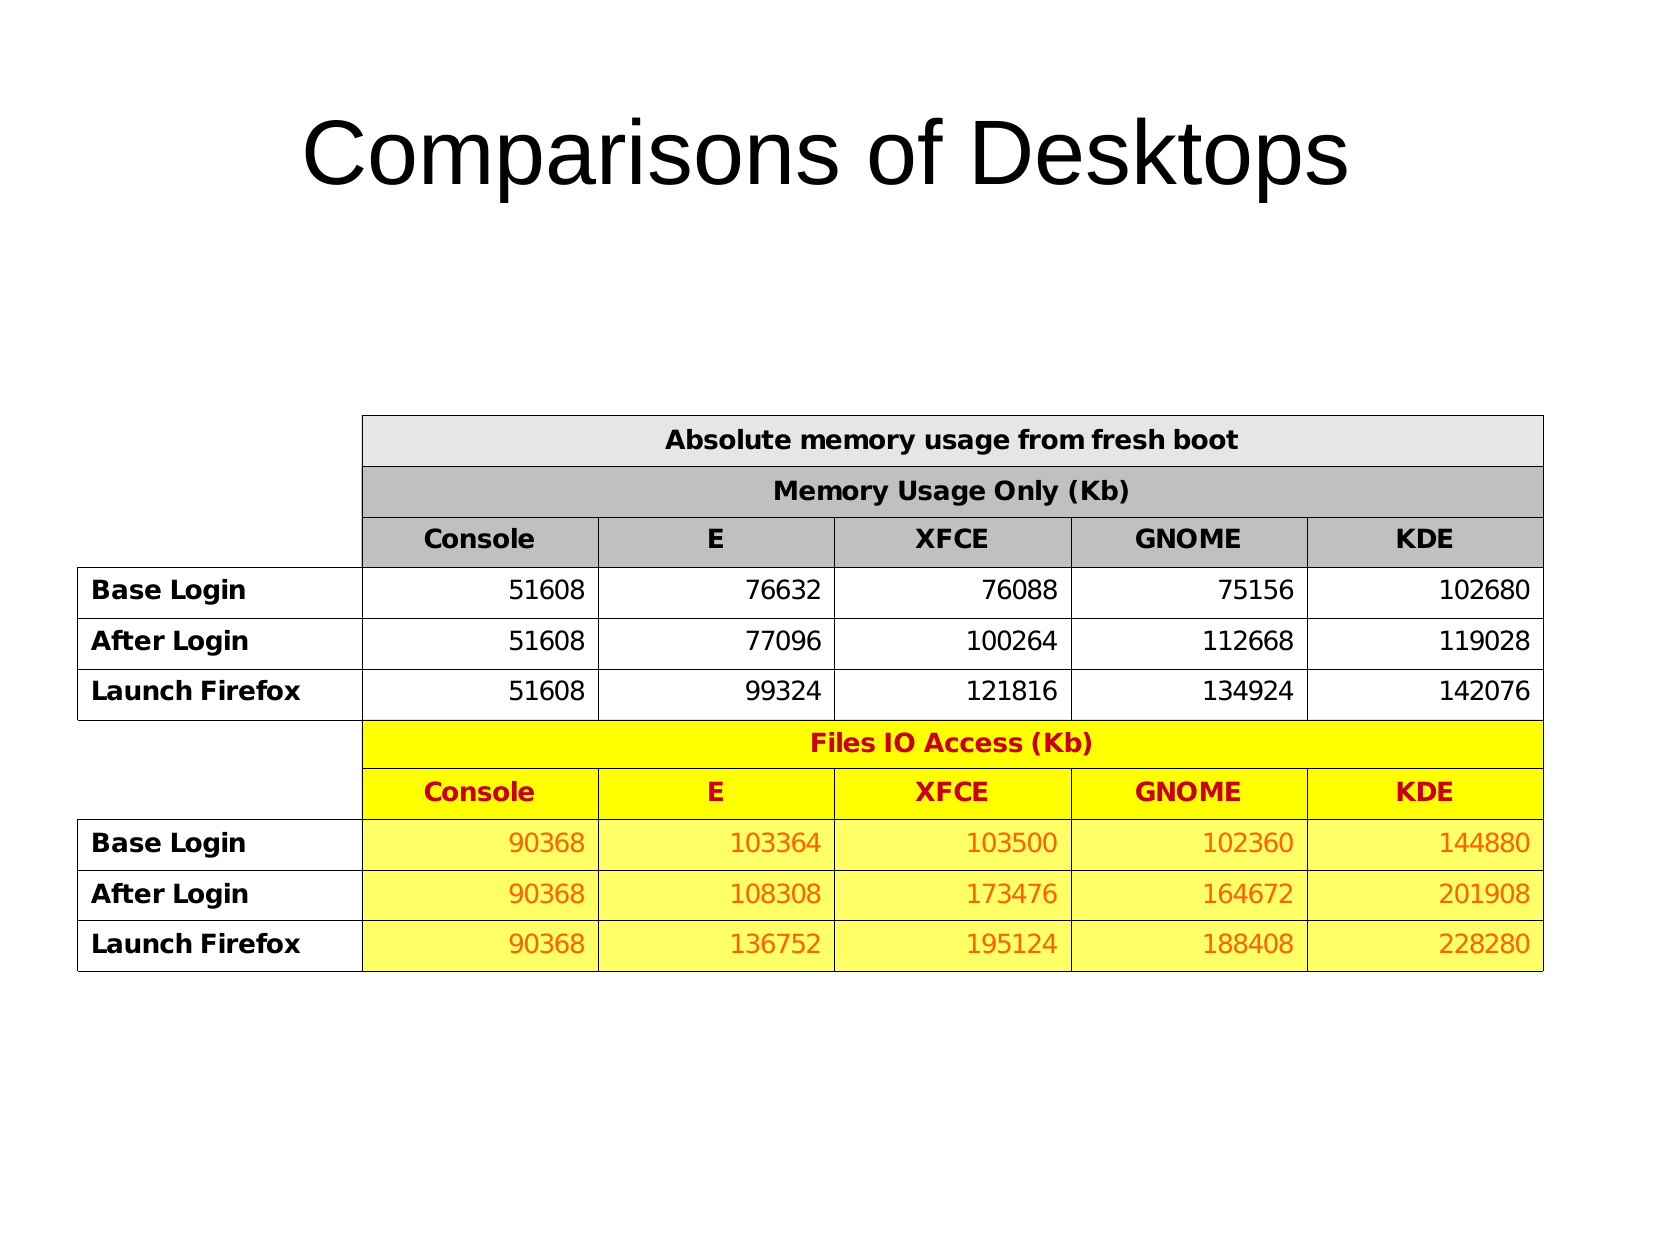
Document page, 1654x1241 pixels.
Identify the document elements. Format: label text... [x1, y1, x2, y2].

chart [75, 412, 1546, 976]
title Comparisons of Desktops [82, 49, 1571, 257]
